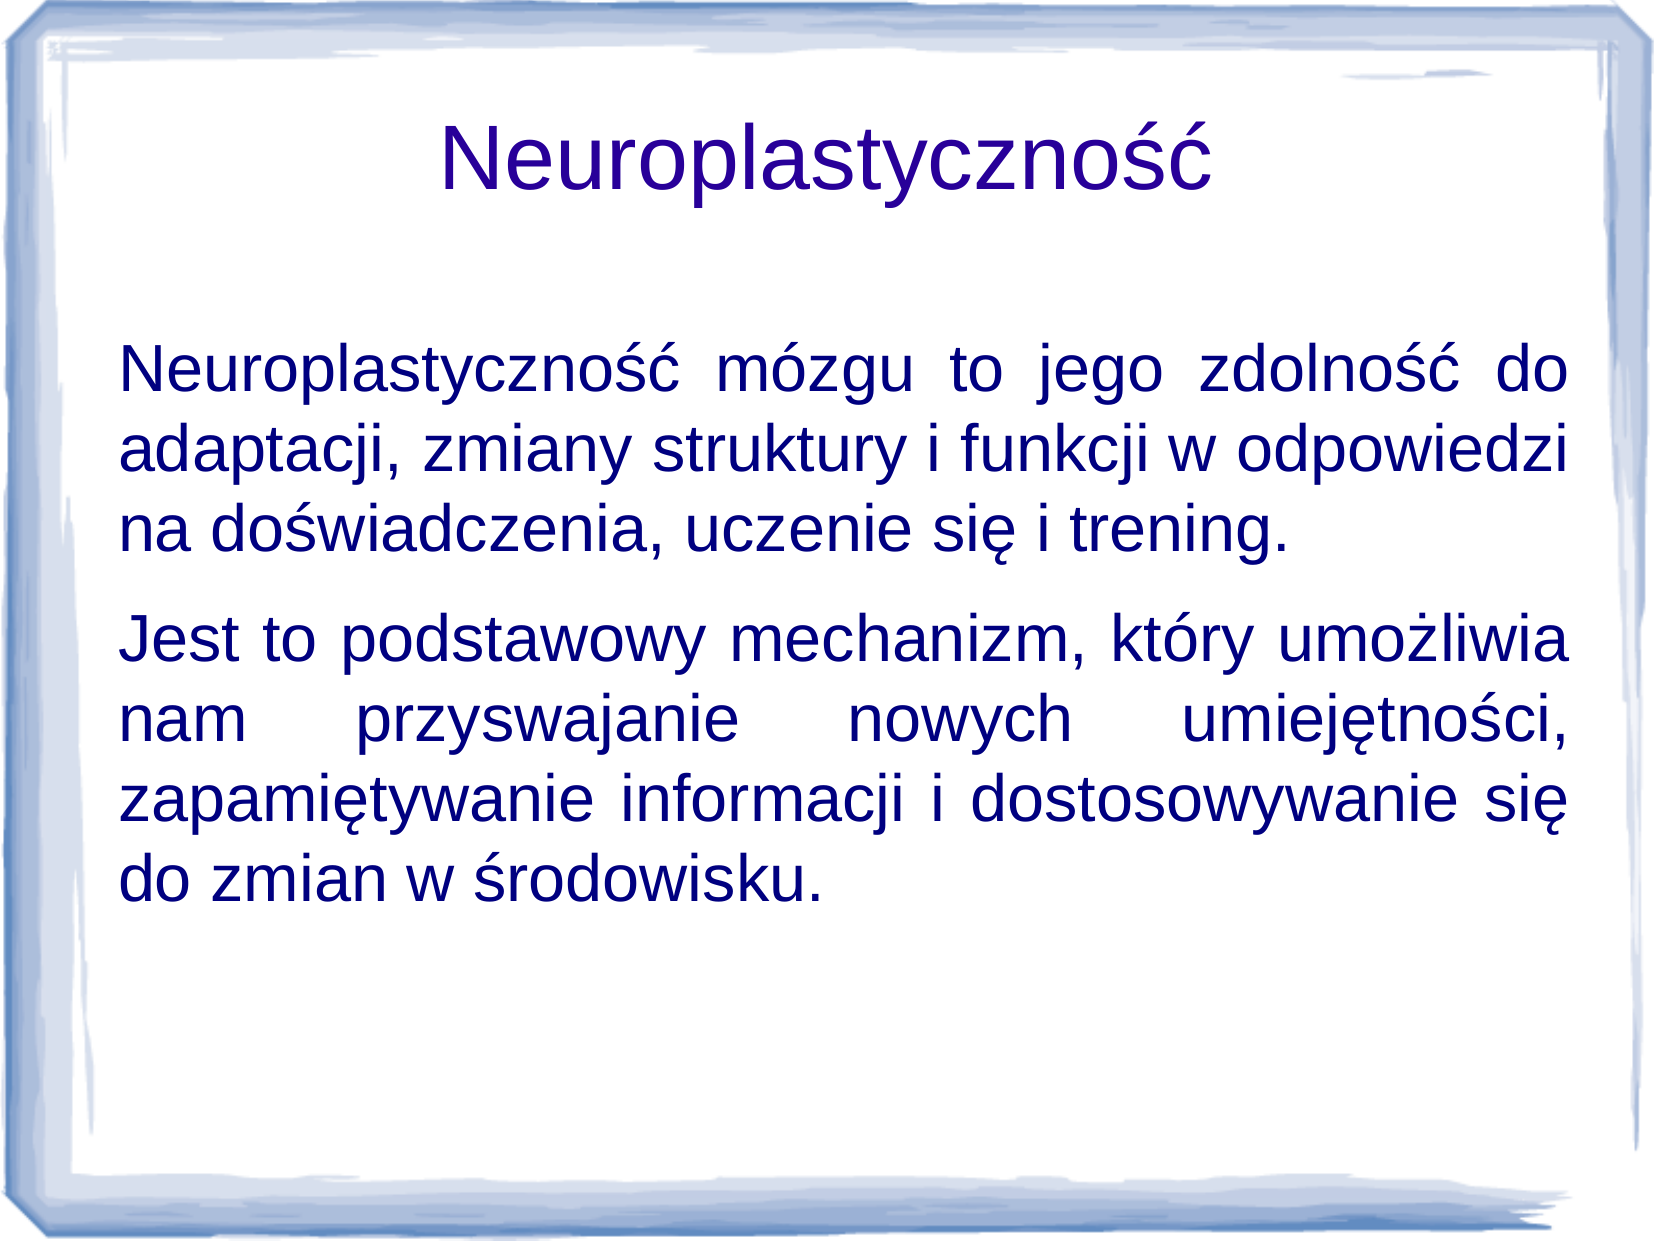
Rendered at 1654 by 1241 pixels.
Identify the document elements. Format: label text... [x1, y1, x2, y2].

list Neuroplastyczność mózgu to jego zdolność do adaptacji, zmiany struktury i funkcji w odpowiedzi na doświadczenia, uczenie się i trening. Jest to podstawowy mechanizm, który umożliwia nam przyswajanie nowych umiejętności, zapamiętywanie informacji i dostosowywanie się do zmian w środowisku. [118, 324, 1571, 1004]
title Neuroplastyczność [82, 49, 1571, 257]
